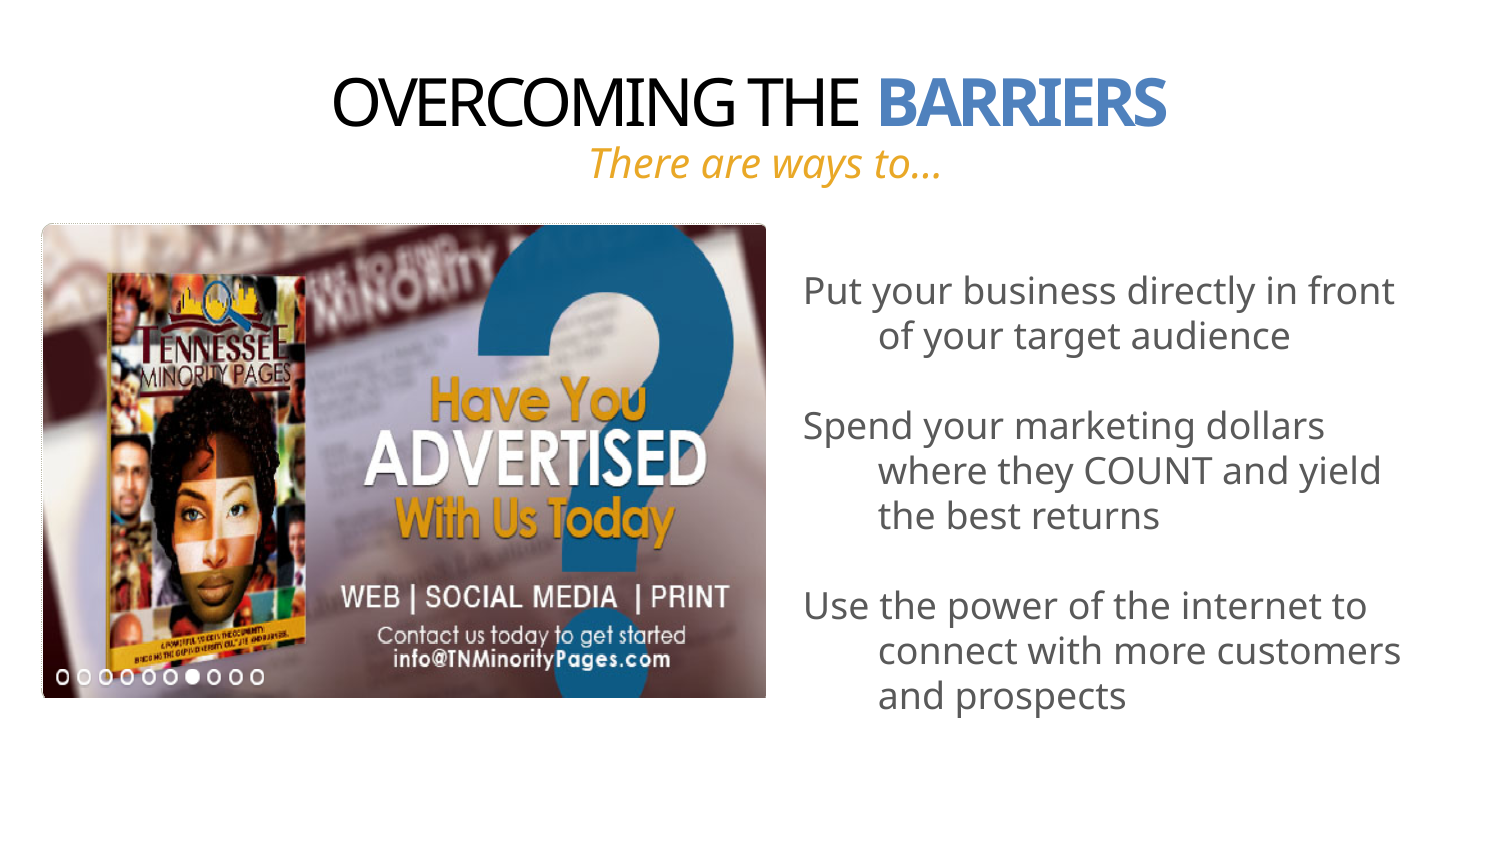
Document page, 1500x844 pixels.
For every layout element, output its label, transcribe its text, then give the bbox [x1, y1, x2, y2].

text_box OVERCOMING THE BARRIERS [0, 54, 1500, 130]
text_box There are ways to… [512, 129, 1019, 196]
picture [38, 221, 766, 698]
text_box Put your business directly in front of your target audience Spend your marketing dollars where they COUNT and yield the best returns Use the power of the internet to connect with more customers and prospects [712, 259, 1430, 729]
